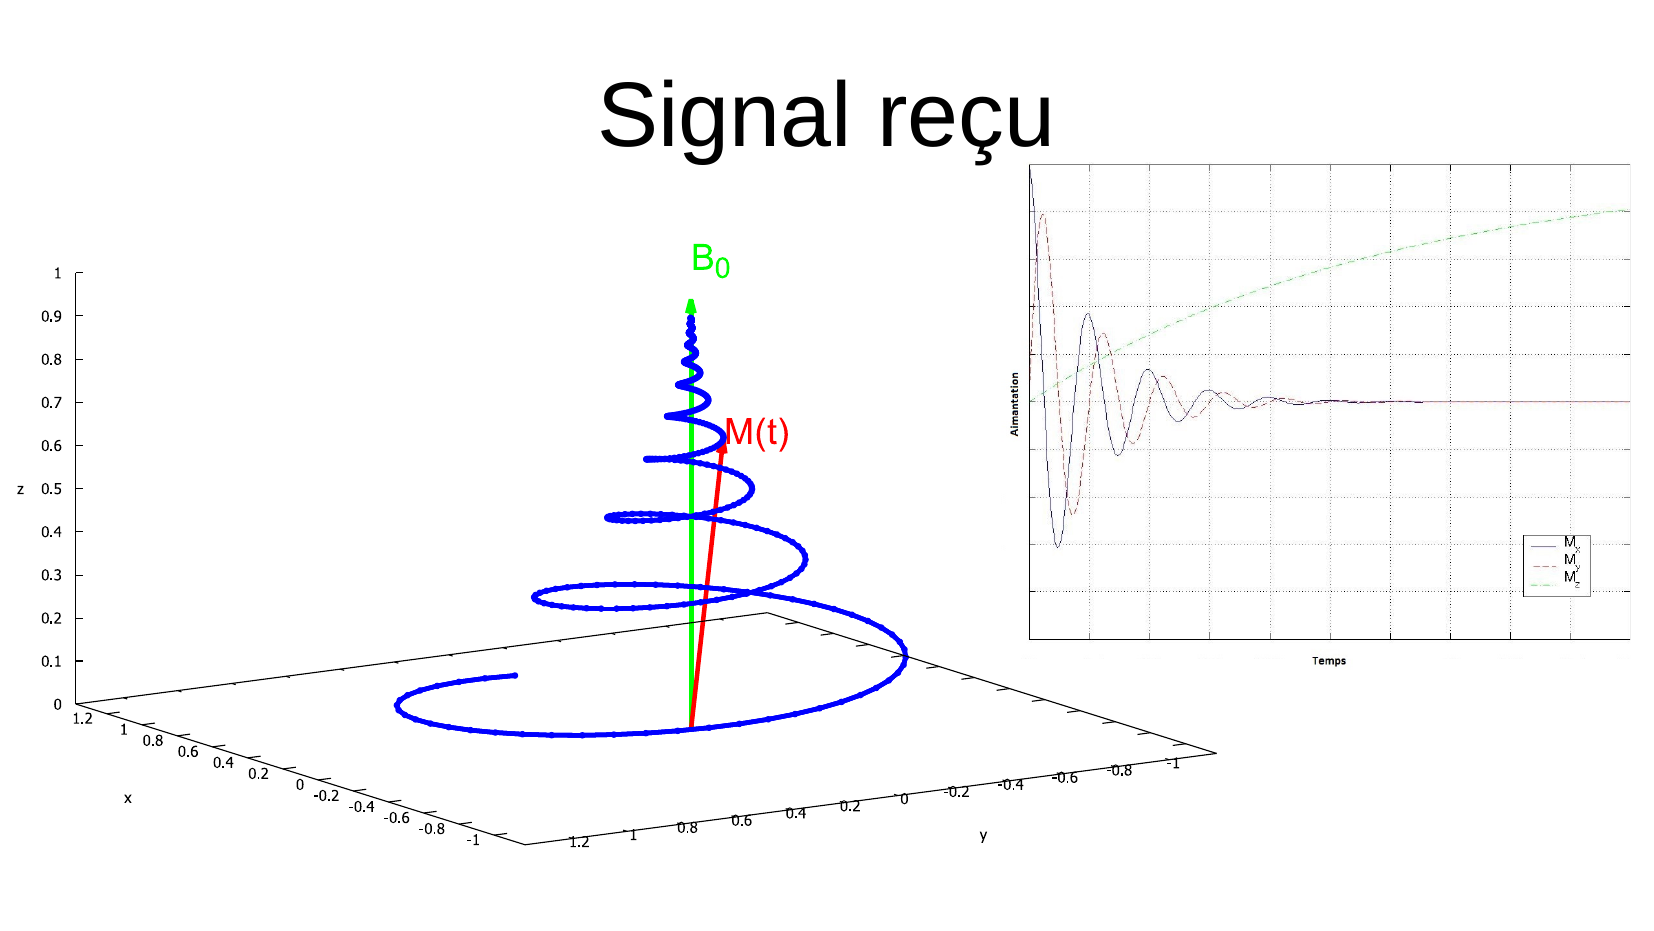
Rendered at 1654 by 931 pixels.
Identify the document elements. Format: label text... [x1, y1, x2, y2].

picture [10, 150, 1631, 895]
title Signal reçu [82, 37, 1571, 193]
